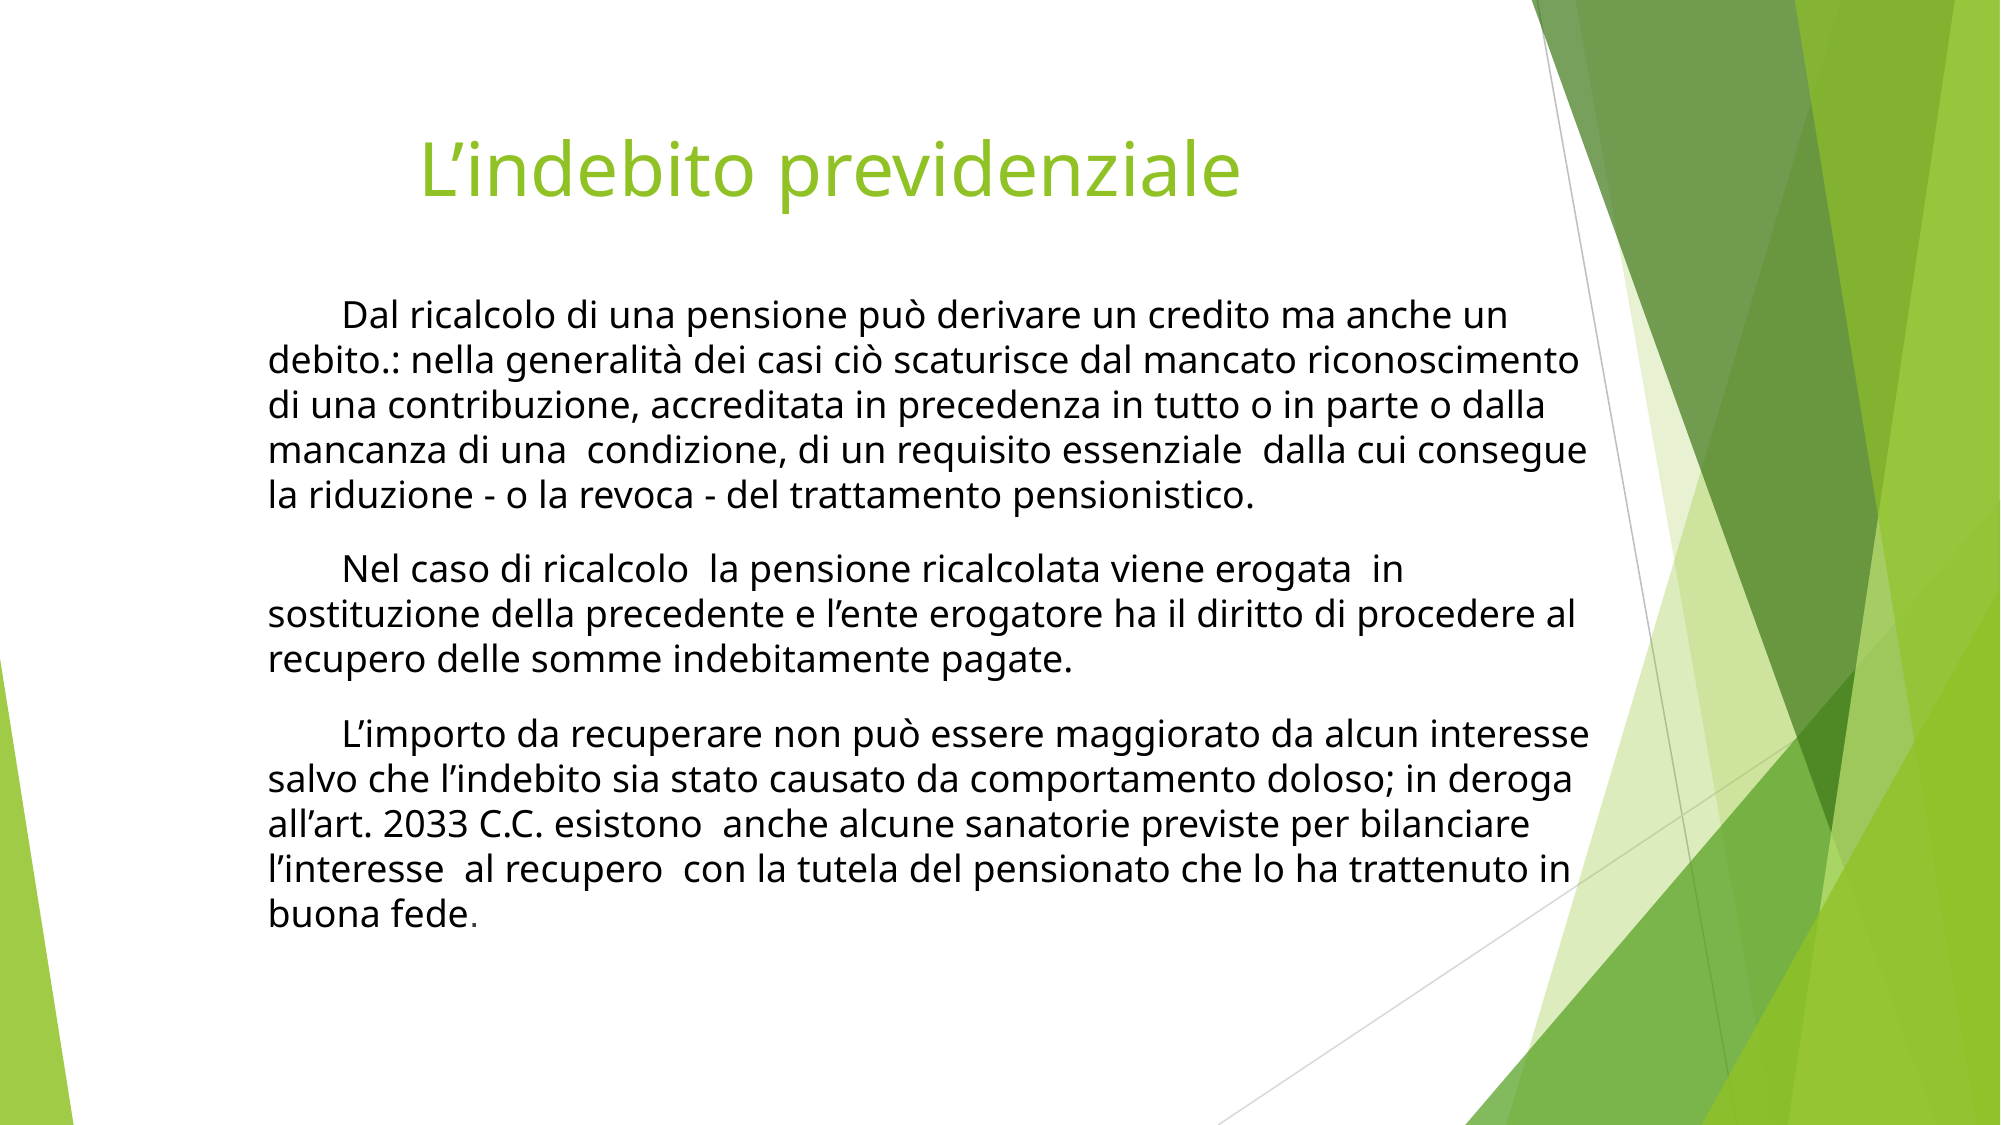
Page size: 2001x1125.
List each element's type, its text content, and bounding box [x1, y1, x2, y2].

list Dal ricalcolo di una pensione può derivare un credito ma anche un debito.: nella generalità dei casi ciò scaturisce dal mancato riconoscimento di una contribuzione, accreditata in precedenza in tutto o in parte o dalla mancanza di una condizione, di un requisito essenziale dalla cui consegue la riduzione - o la revoca - del trattamento pensionistico. Nel caso di ricalcolo la pensione ricalcolata viene erogata in sostituzione della precedente e l’ente erogatore ha il diritto di procedere al recupero delle somme indebitamente pagate. L’importo da recuperare non può essere maggiorato da alcun interesse salvo che l’indebito sia stato causato da comportamento doloso; in deroga all’art. 2033 C.C. esistono anche alcune sanatorie previste per bilanciare l’interesse al recupero con la tutela del pensionato che lo ha trattenuto in buona fede. [125, 290, 1605, 944]
title L’indebito previdenziale [125, 113, 1537, 244]
